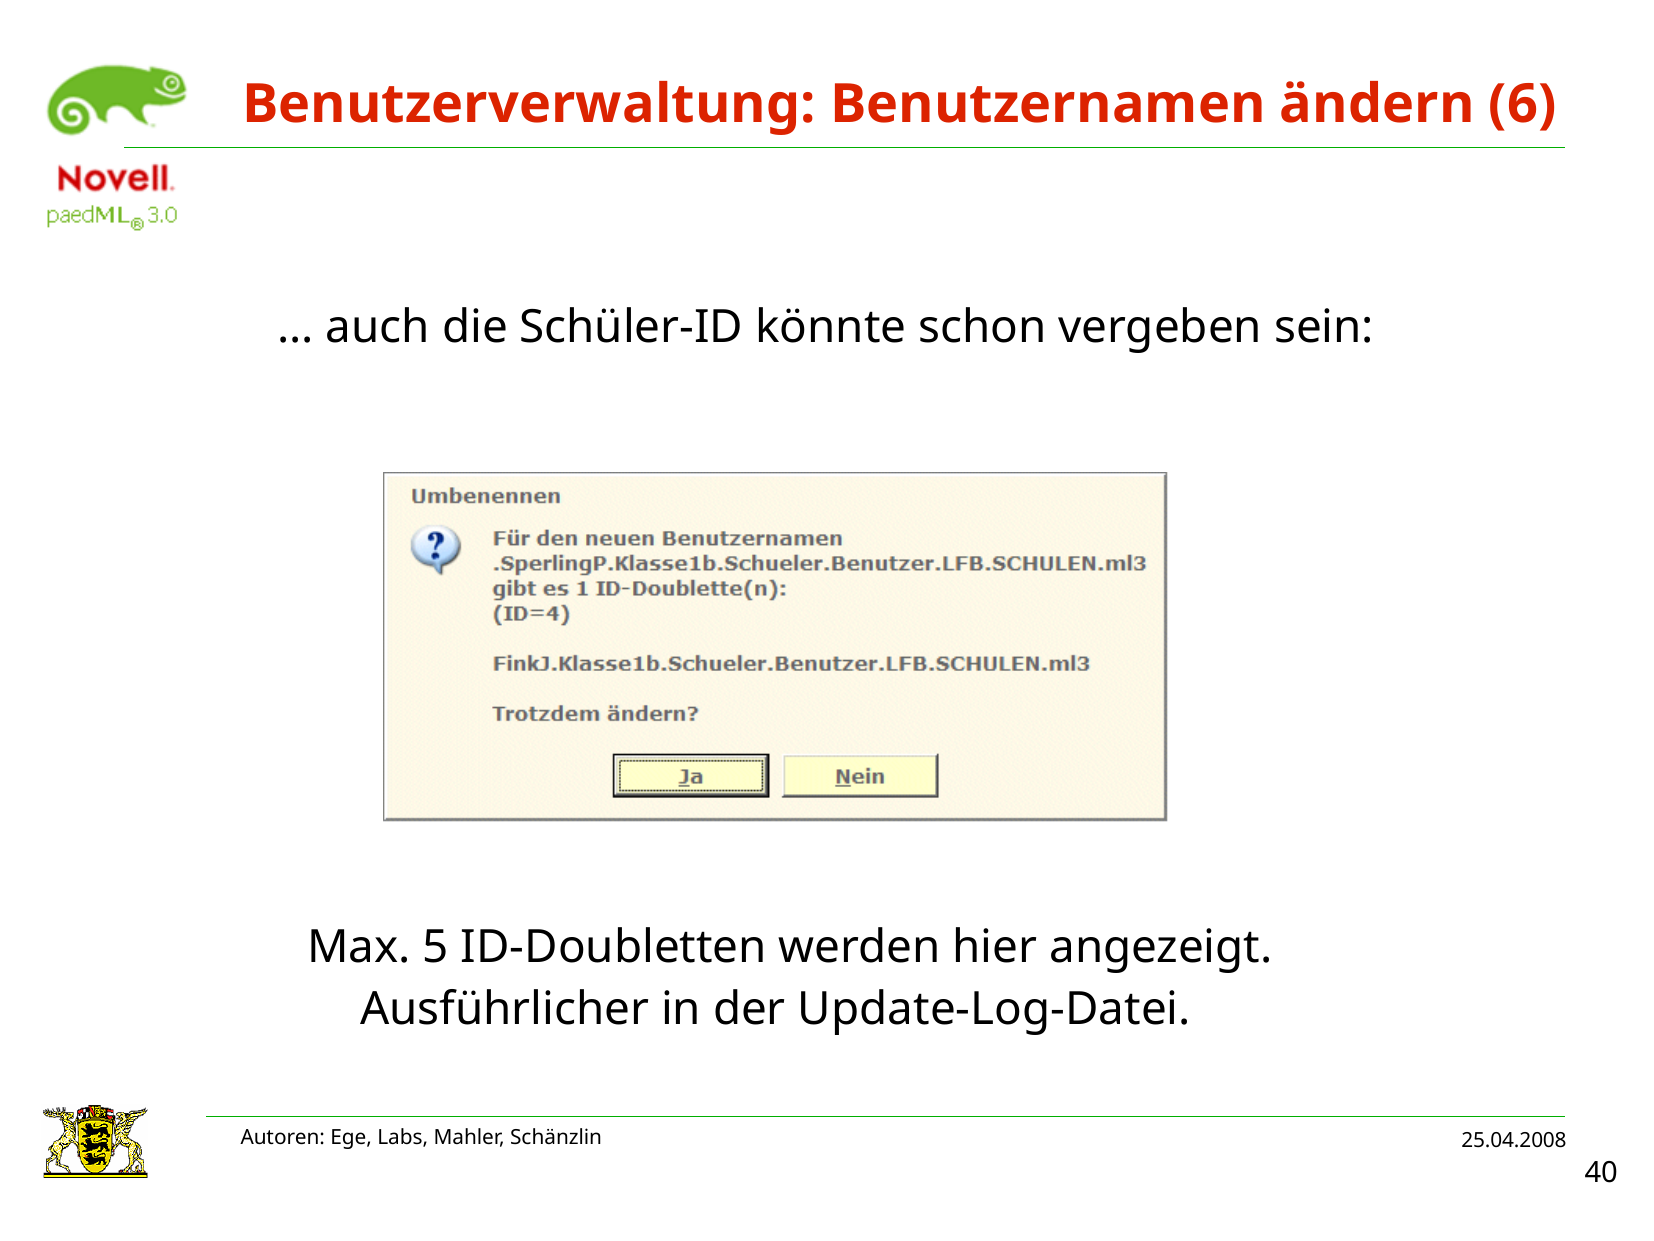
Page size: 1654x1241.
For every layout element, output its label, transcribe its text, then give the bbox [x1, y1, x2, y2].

title Benutzerverwaltung: Benutzernamen ändern (6) [242, 67, 1577, 136]
picture [29, 34, 199, 237]
picture [383, 472, 1169, 823]
picture [41, 1104, 148, 1180]
list ... auch die Schüler-ID könnte schon vergeben sein: [259, 293, 1418, 384]
list Max. 5 ID-Doubletten werden hier angezeigt. Ausführlicher in der Update-Log-Datei. [289, 913, 1447, 1093]
